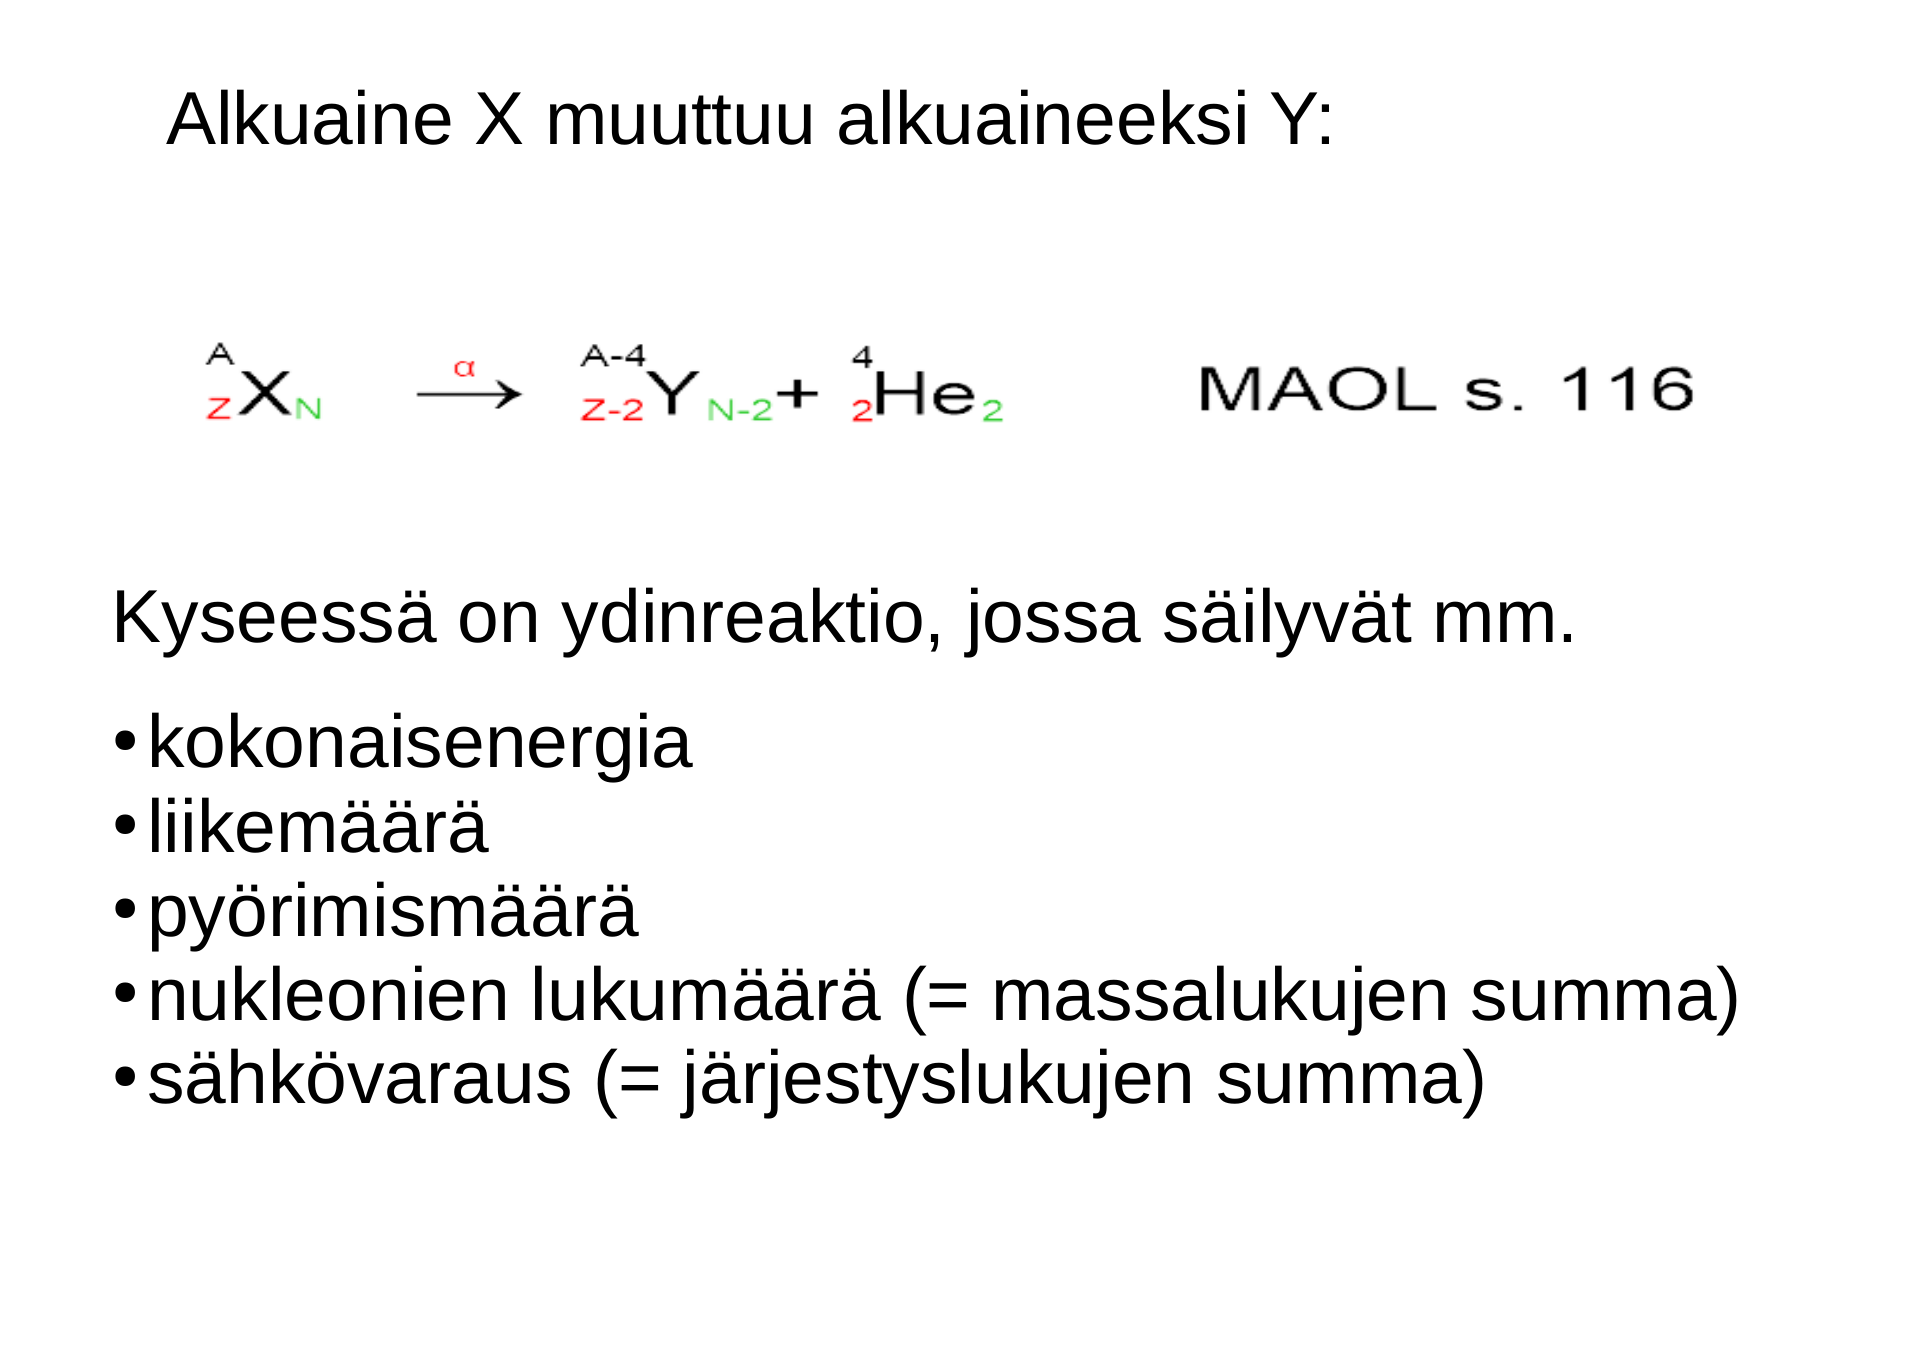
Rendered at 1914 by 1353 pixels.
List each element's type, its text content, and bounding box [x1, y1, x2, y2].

text_box Alkuaine X muuttuu alkuaineeksi Y: [151, 69, 1668, 293]
picture [112, 293, 1789, 464]
text_box Kyseessä on ydinreaktio, jossa säilyvät mm. kokonaisenergia liikemäärä pyörimismäärä nukleonien lukumäärä (= massalukujen summa) sähkövaraus (= järjestyslukujen summa) [97, 566, 1846, 1353]
